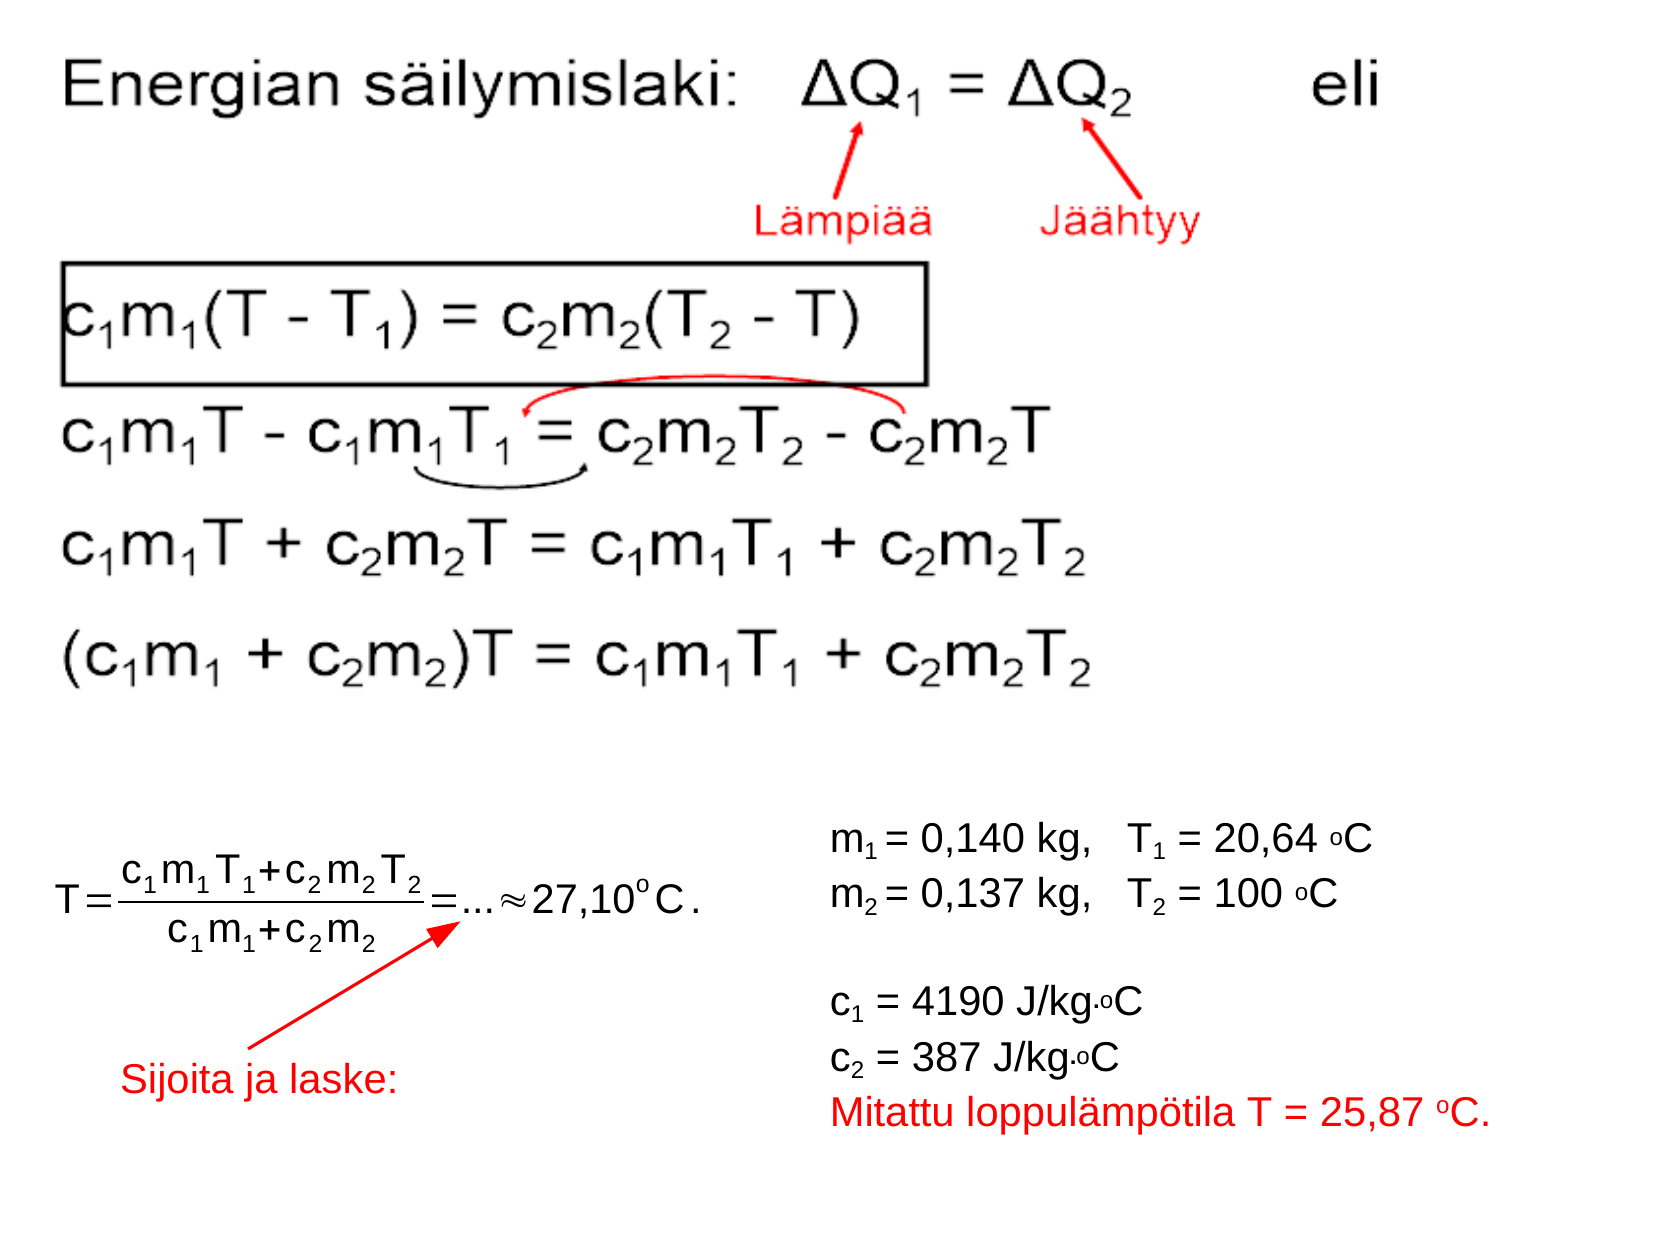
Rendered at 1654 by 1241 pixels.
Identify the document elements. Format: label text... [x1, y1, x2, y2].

chart [47, 845, 707, 958]
text_box m1 = 0,140 kg, T1 = 20,64 oC m2 = 0,137 kg, T2 = 100 oC c1 = 4190 J/kg.oC c2 = 387 J/kg.oC Mitattu loppulämpötila T = 25,87 oC. [814, 803, 1654, 1241]
text_box Sijoita ja laske: [105, 1048, 414, 1111]
picture [1, 0, 1524, 800]
